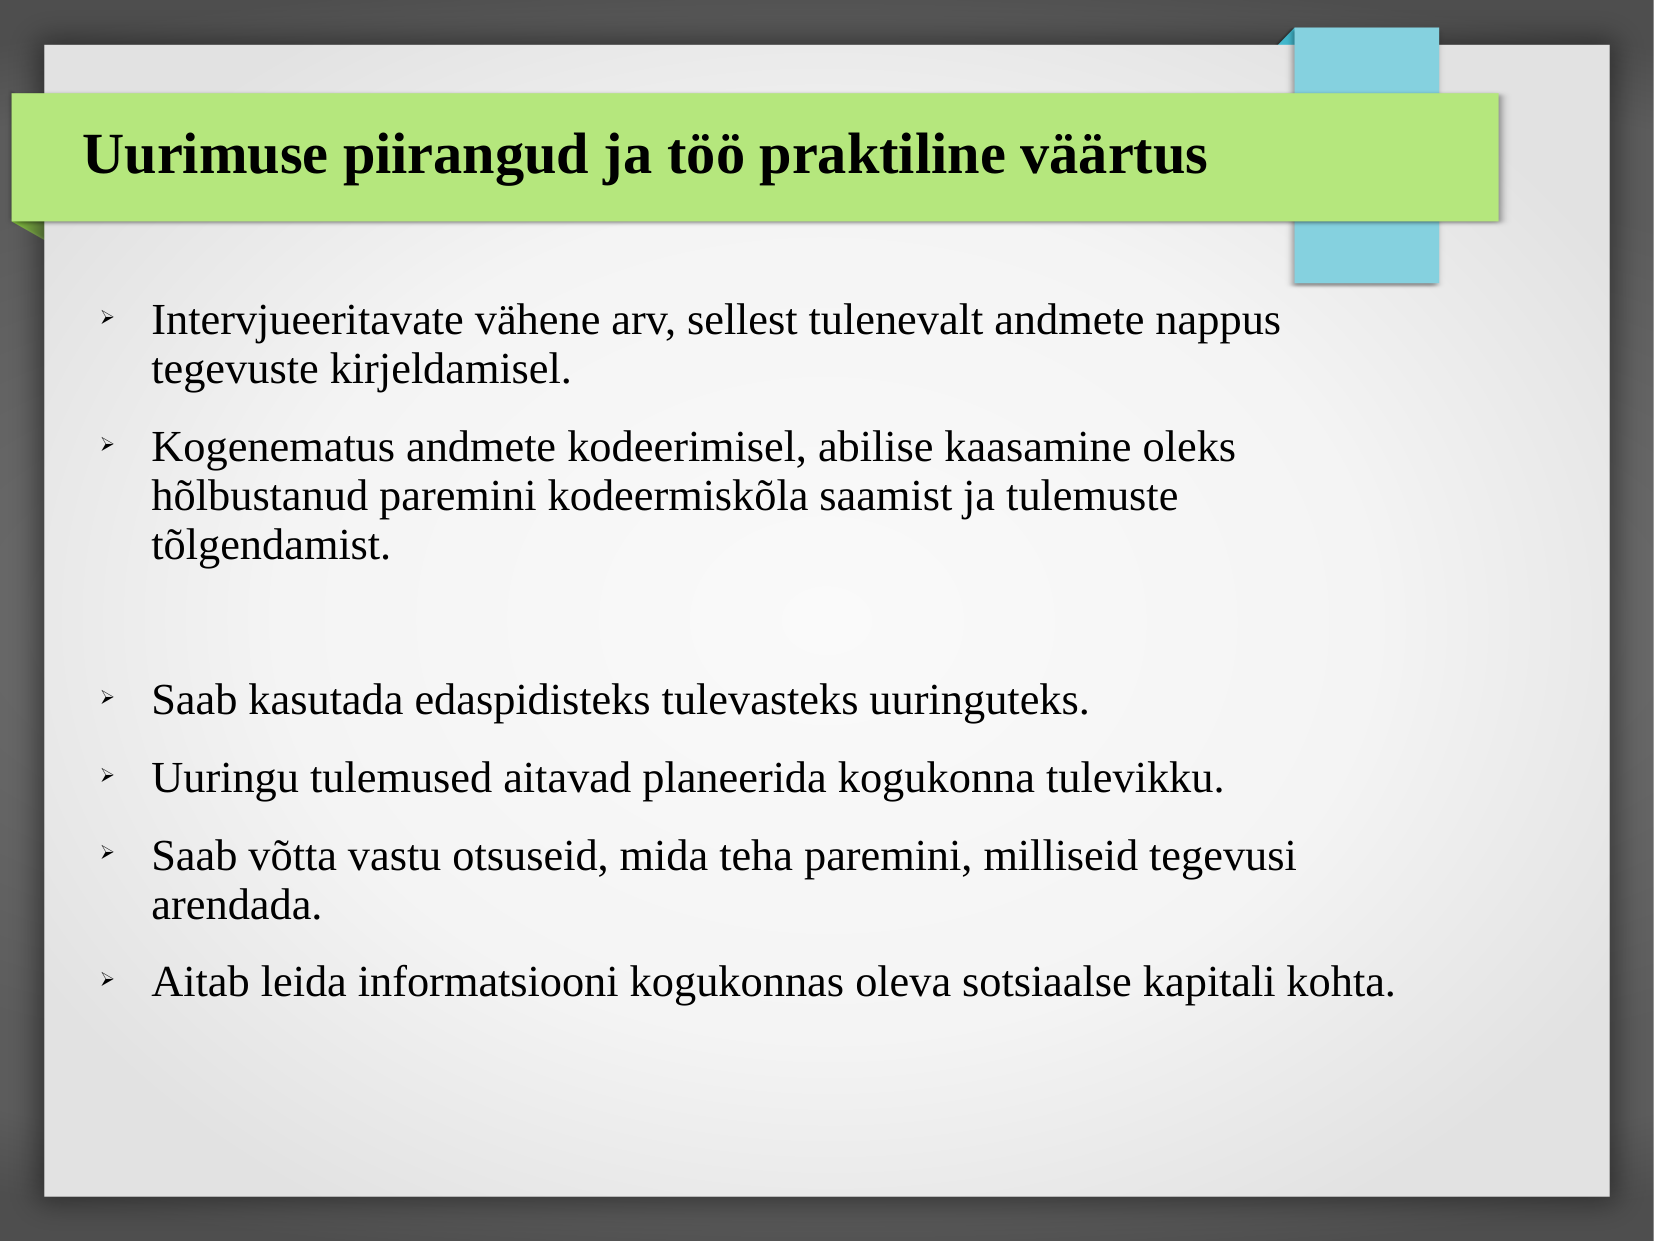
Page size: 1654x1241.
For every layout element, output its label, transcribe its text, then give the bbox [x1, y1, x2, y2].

picture [0, 0, 1654, 1241]
title Uurimuse piirangud ja töö praktiline väärtus [82, 94, 1264, 213]
list Intervjueeritavate vähene arv, sellest tulenevalt andmete nappus tegevuste kirjeldamisel. Kogenematus andmete kodeerimisel, abilise kaasamine oleks hõlbustanud paremini kodeermiskõla saamist ja tulemuste tõlgendamist. Saab kasutada edaspidisteks tulevasteks uuringuteks. Uuringu tulemused aitavad planeerida kogukonna tulevikku. Saab võtta vastu otsuseid, mida teha paremini, milliseid tegevusi arendada. Aitab leida informatsiooni kogukonnas oleva sotsiaalse kapitali kohta. [82, 295, 1430, 1015]
